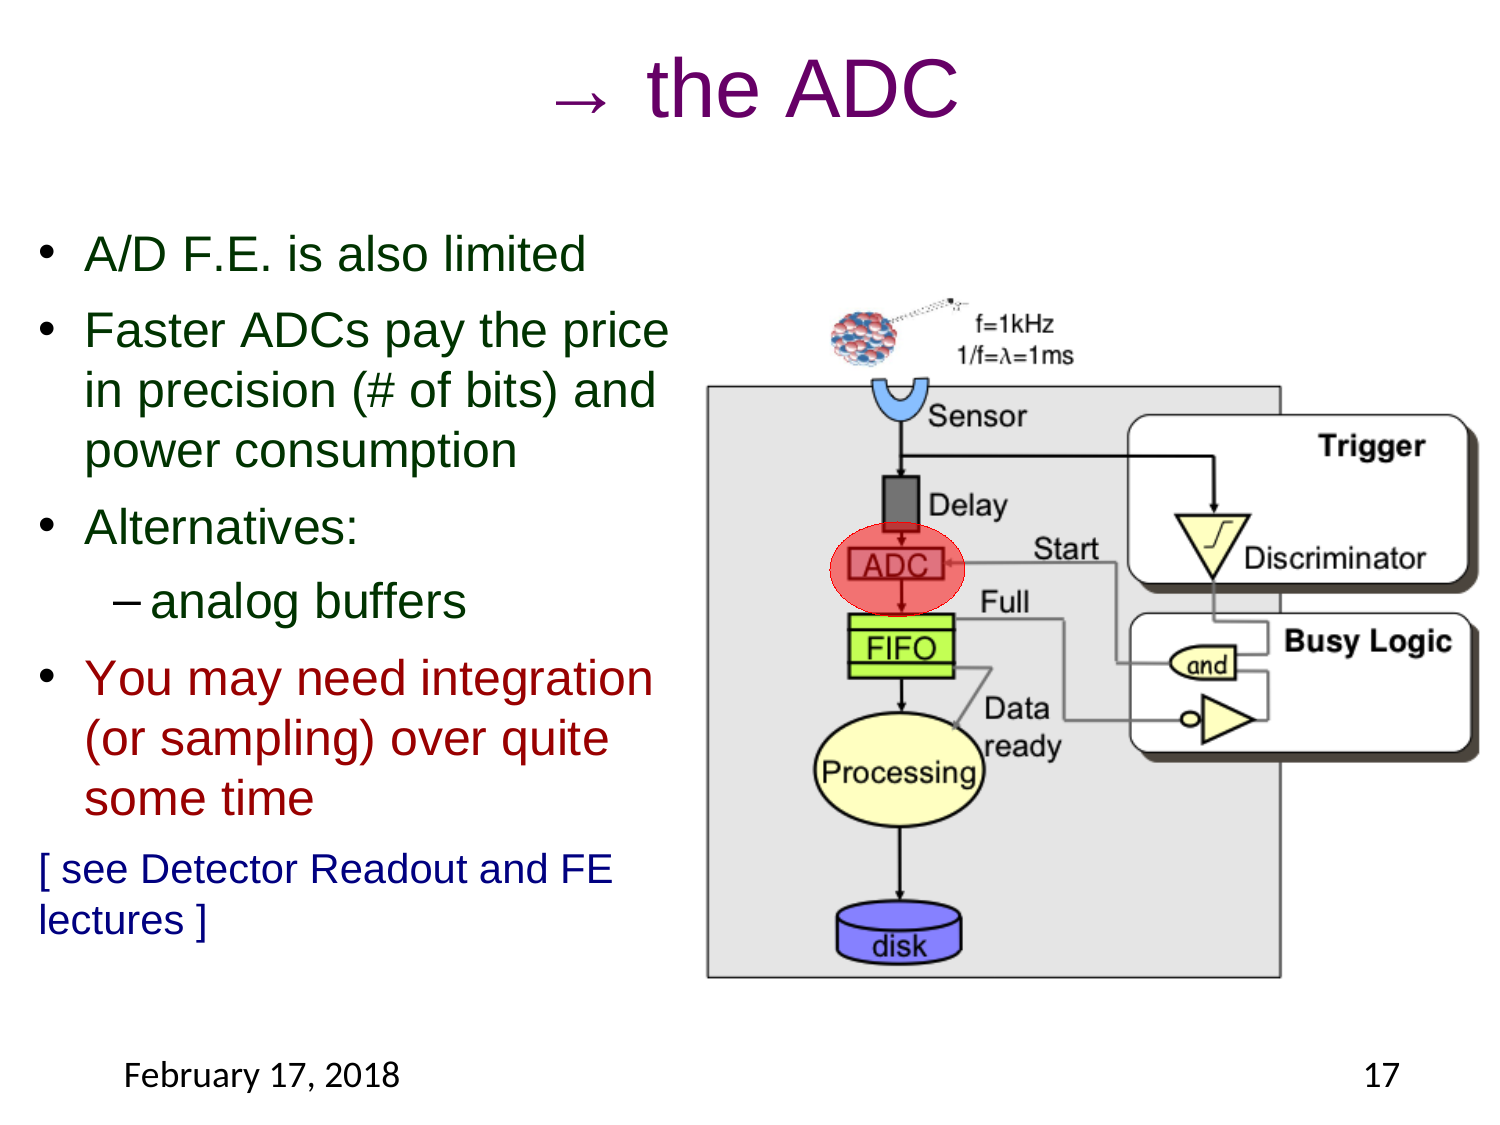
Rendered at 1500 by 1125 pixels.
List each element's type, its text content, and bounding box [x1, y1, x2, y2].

title → the ADC [6, 0, 1495, 169]
picture [721, 286, 1481, 999]
text_box [829, 521, 965, 617]
list A/D F.E. is also limited Faster ADCs pay the price in precision (# of bits) and power consumption Alternatives: analog buffers You may need integration (or sampling) over quite some time [ see Detector Readout and FE lectures ] [23, 213, 721, 1066]
